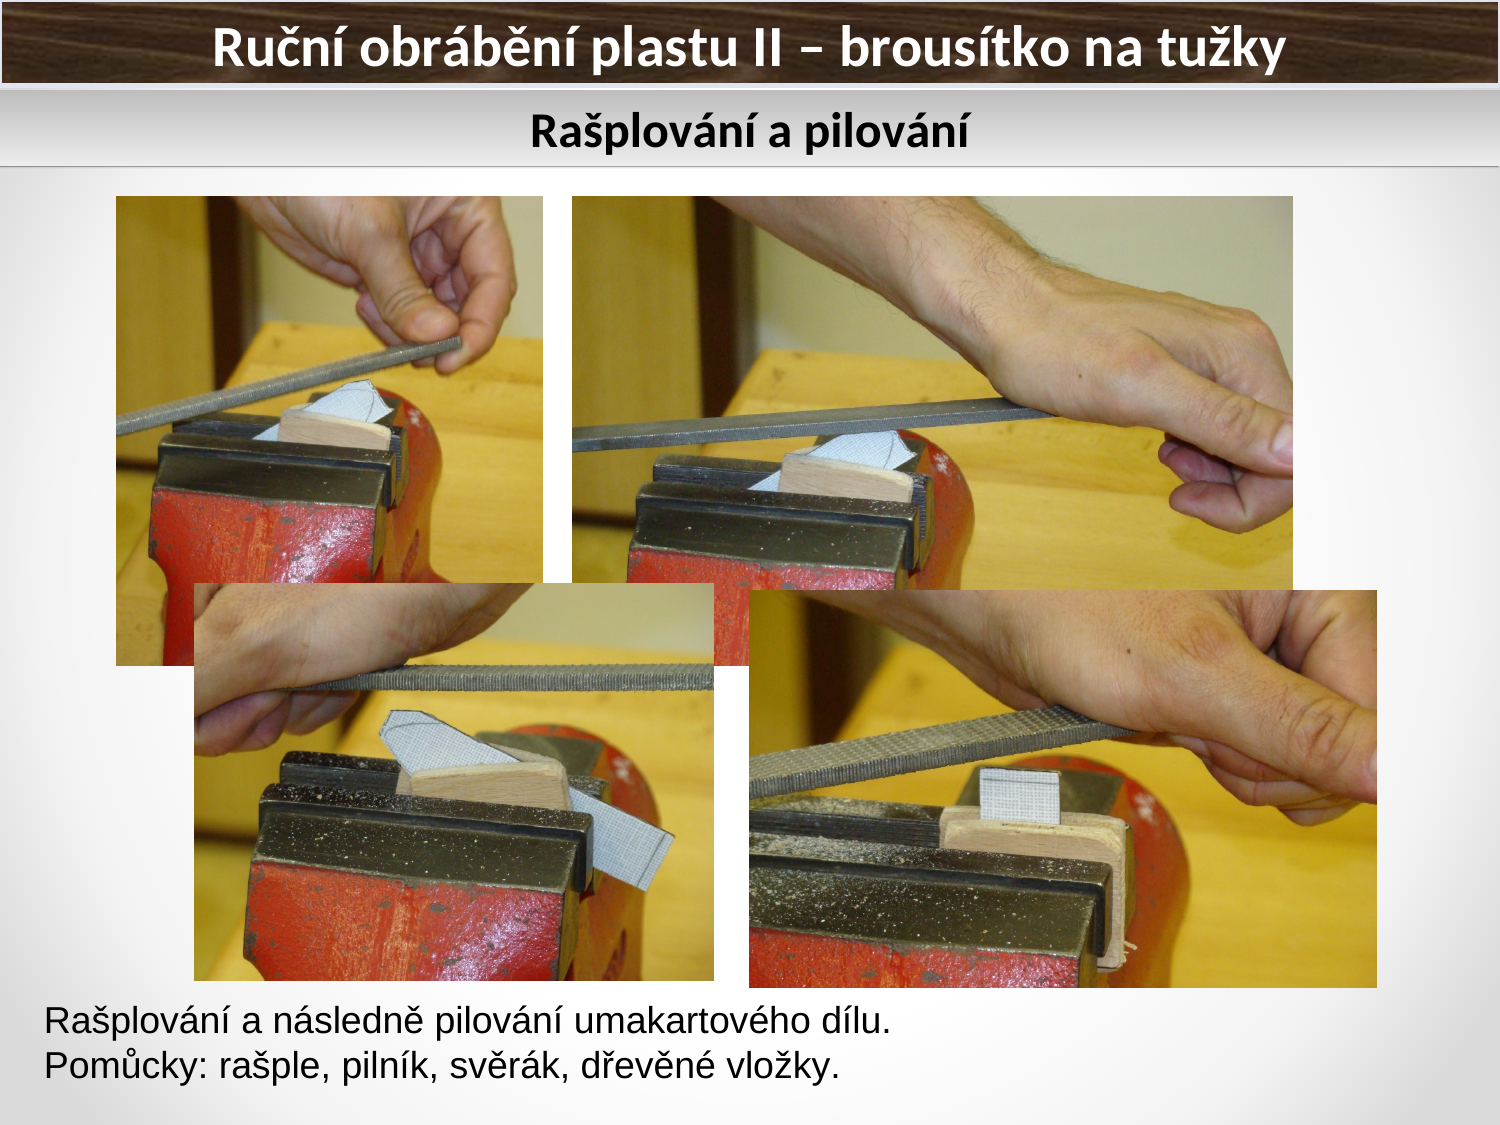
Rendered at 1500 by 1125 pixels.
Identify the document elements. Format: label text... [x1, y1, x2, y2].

picture [0, 166, 1500, 1125]
picture [0, 86, 1500, 90]
text_box Rašplování a následně pilování umakartového dílu. Pomůcky: rašple, pilník, svěrák, dřevěné vložky. [29, 987, 1447, 1094]
text_box Rašplování a pilování [0, 90, 1500, 166]
text_box Ruční obrábění plastu II – brousítko na tužky [0, 0, 1500, 86]
